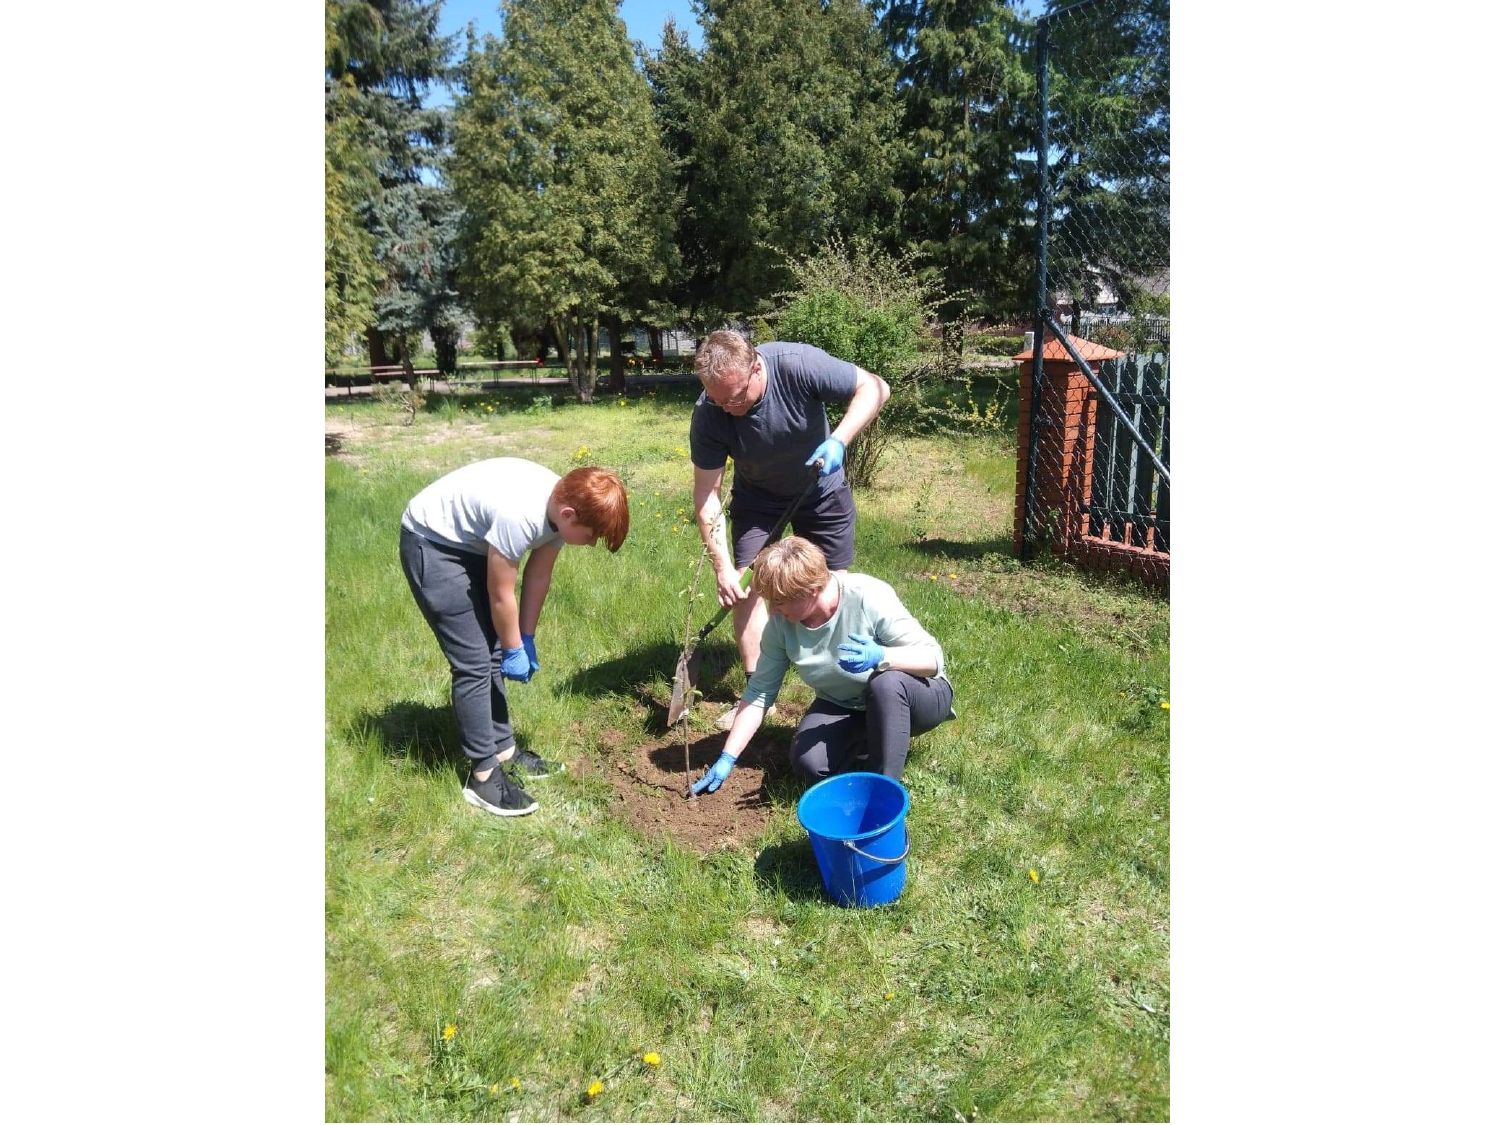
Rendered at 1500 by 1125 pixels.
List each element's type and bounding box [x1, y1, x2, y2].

picture [325, 0, 1170, 1123]
